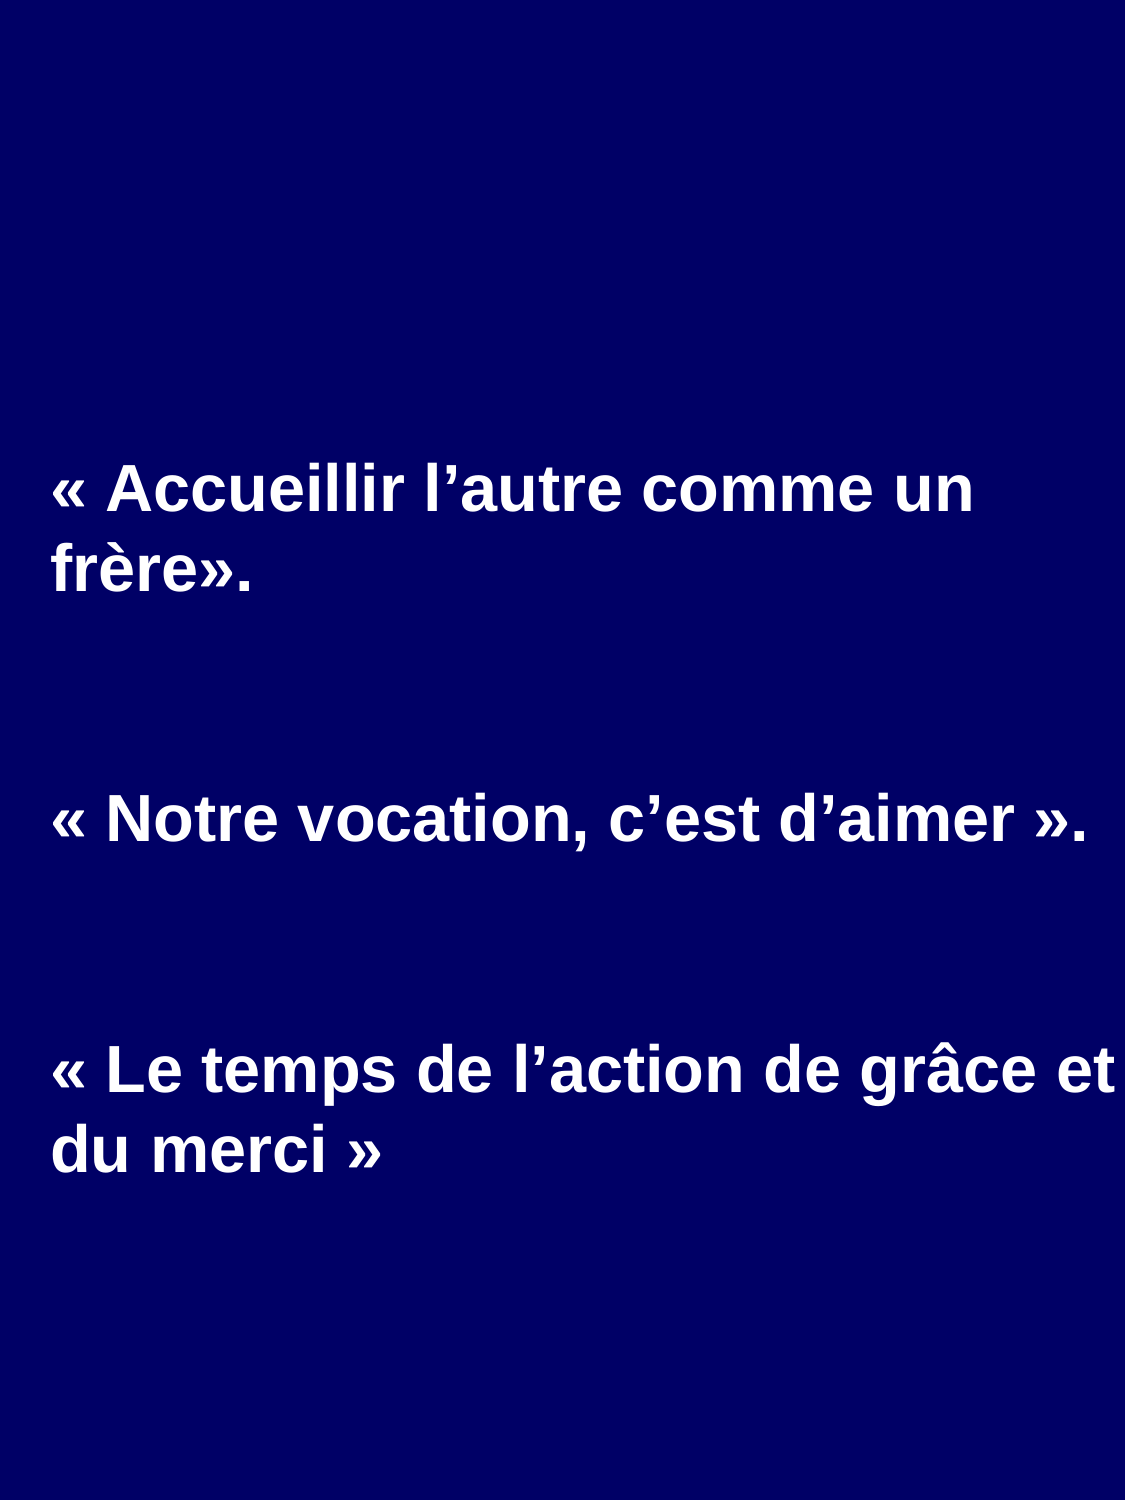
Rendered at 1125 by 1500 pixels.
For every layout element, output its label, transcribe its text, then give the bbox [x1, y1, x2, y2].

text_box « Accueillir l’autre comme un frère». « Notre vocation, c’est d’aimer ». « Le temps de l’action de grâce et du merci » [35, 437, 1125, 1265]
